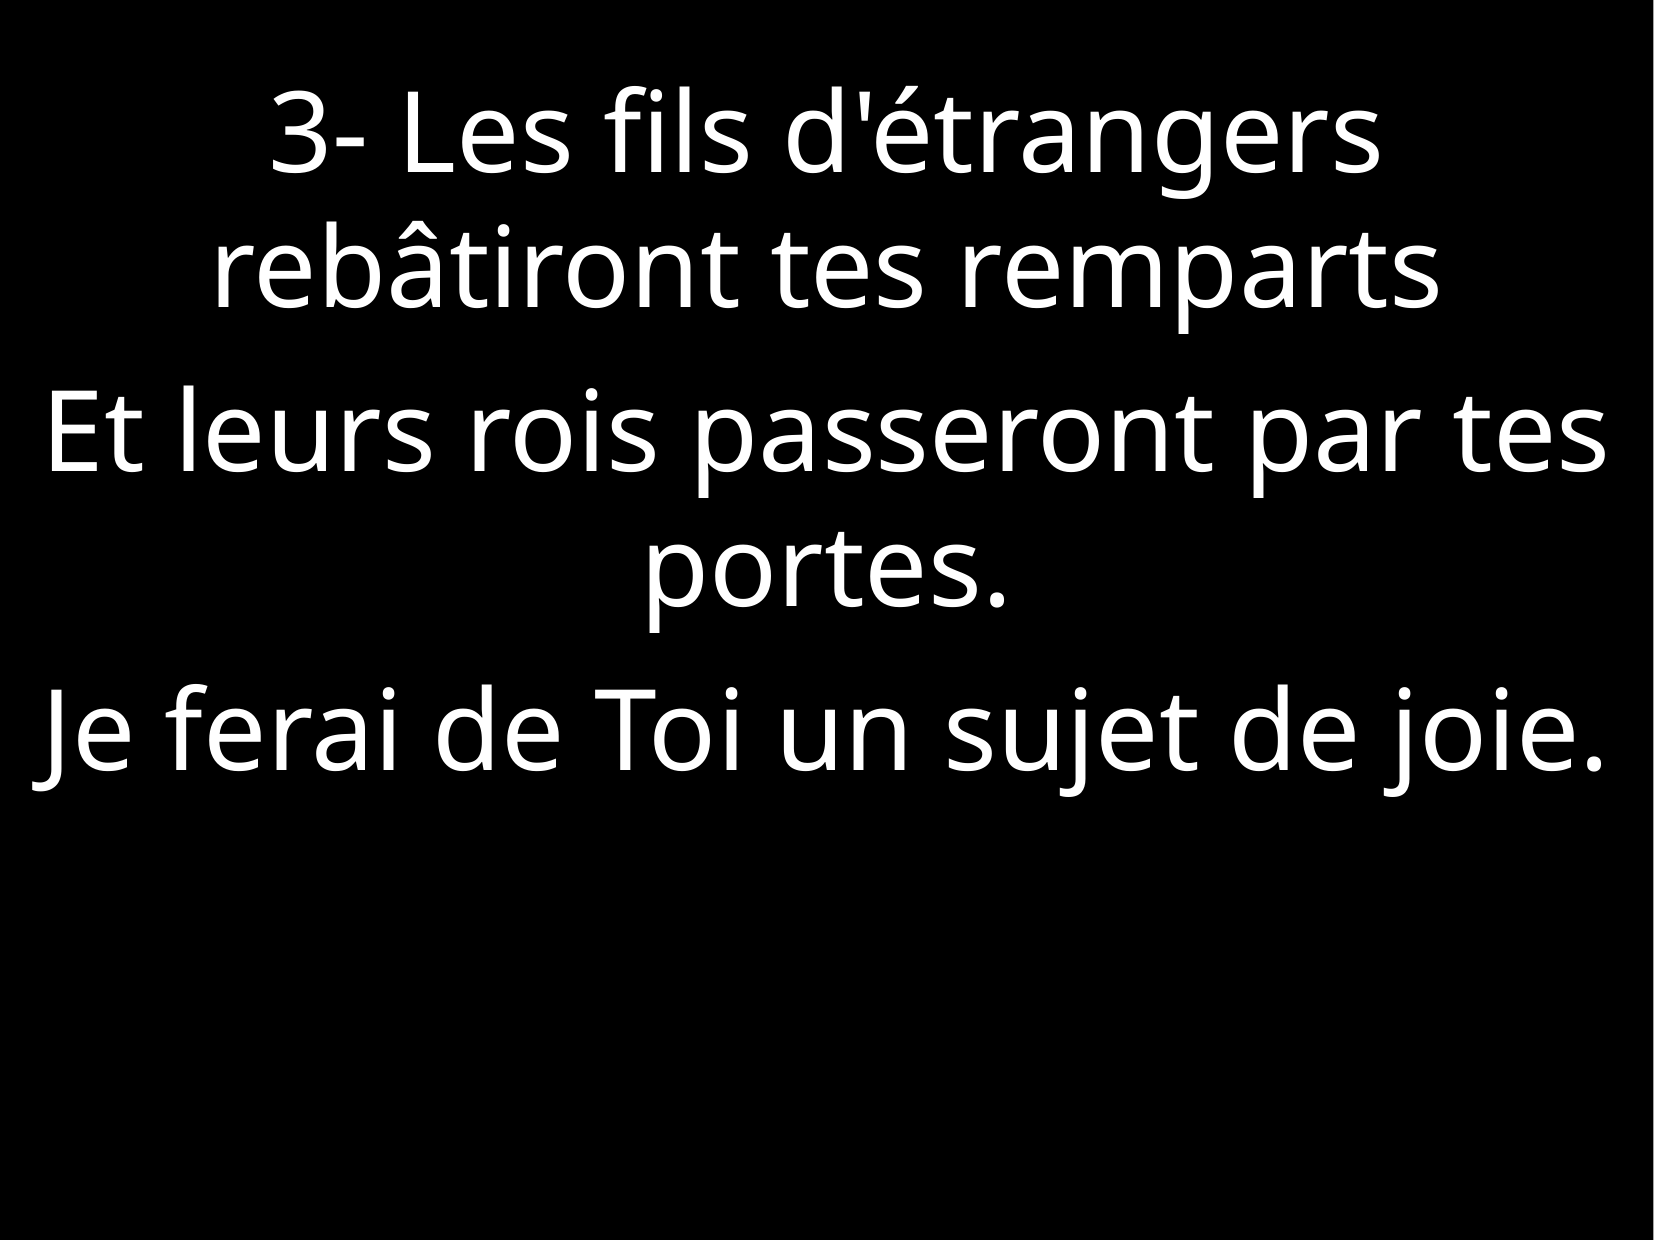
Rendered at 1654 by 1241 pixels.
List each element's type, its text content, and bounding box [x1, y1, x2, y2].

list 3- Les fils d'étrangers rebâtiront tes remparts Et leurs rois passeront par tes portes. Je ferai de Toi un sujet de joie. [25, 52, 1628, 681]
